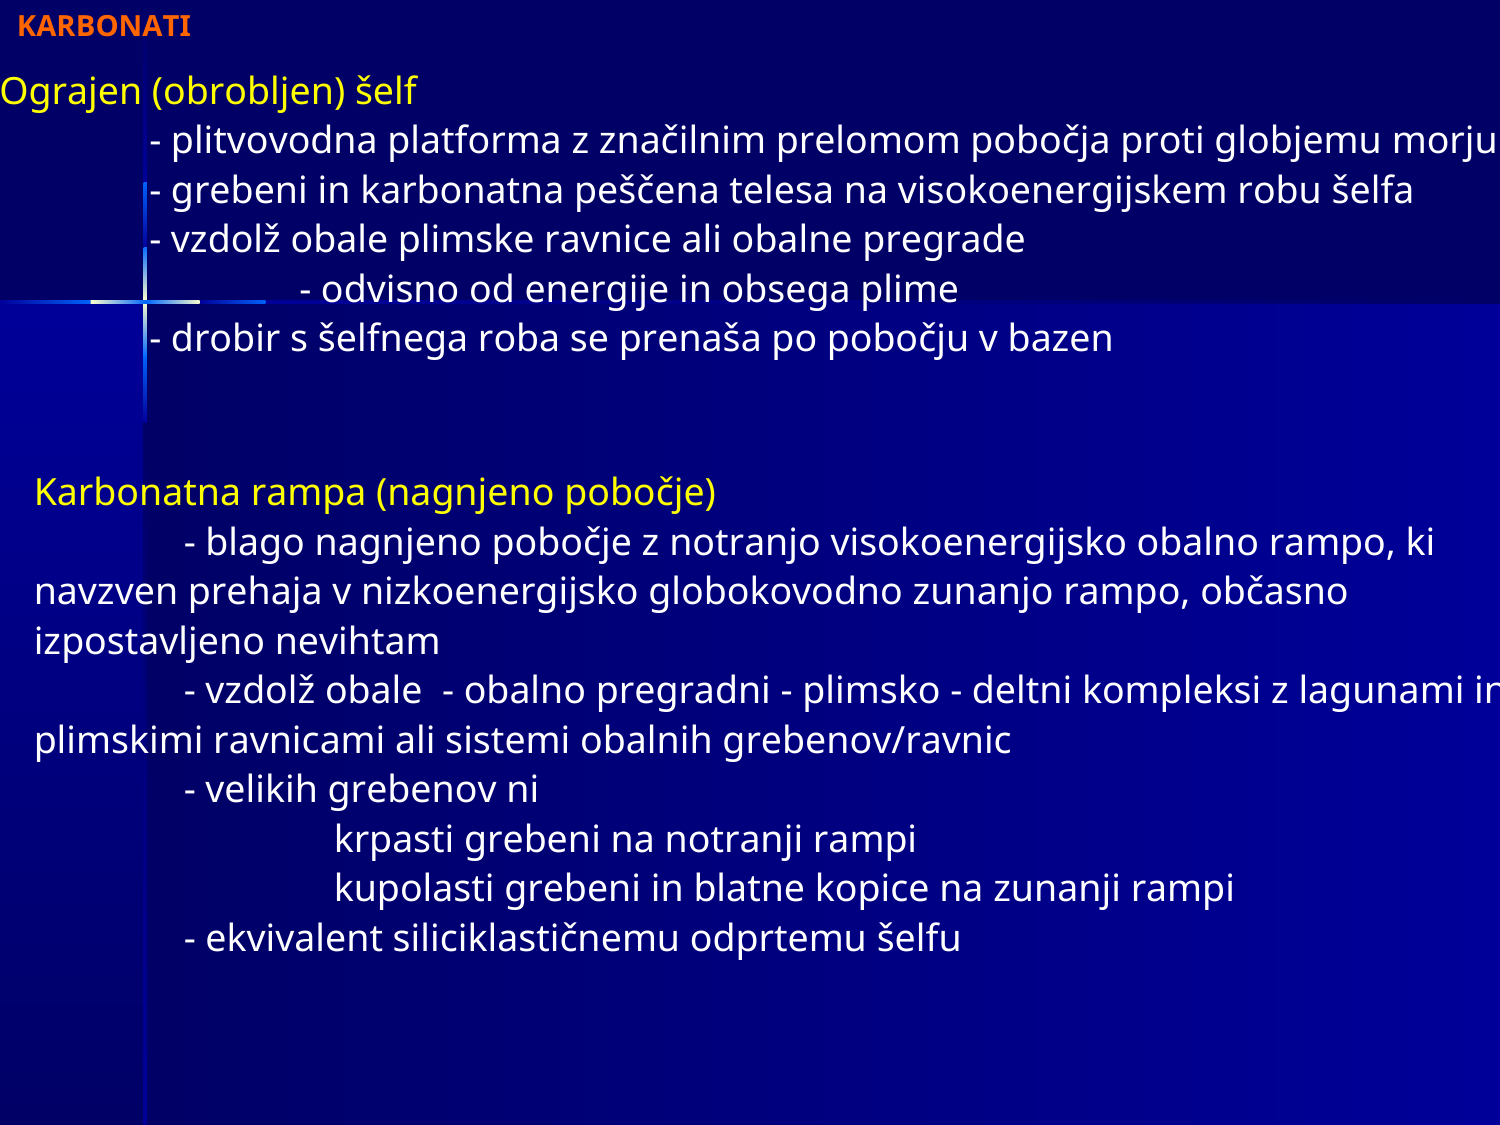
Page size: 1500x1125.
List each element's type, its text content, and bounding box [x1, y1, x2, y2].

text_box Ograjen (obrobljen) šelf - plitvovodna platforma z značilnim prelomom pobočja proti globjemu morju - grebeni in karbonatna peščena telesa na visokoenergijskem robu šelfa - vzdolž obale plimske ravnice ali obalne pregrade - odvisno od energije in obsega plime - drobir s šelfnega roba se prenaša po pobočju v bazen [0, 54, 1500, 368]
text_box KARBONATI [2, 0, 207, 51]
text_box Karbonatna rampa (nagnjeno pobočje) - blago nagnjeno pobočje z notranjo visokoenergijsko obalno rampo, ki navzven prehaja v nizkoenergijsko globokovodno zunanjo rampo, občasno izpostavljeno nevihtam - vzdolž obale - obalno pregradni - plimsko - deltni kompleksi z lagunami in plimskimi ravnicami ali sistemi obalnih grebenov/ravnic - velikih grebenov ni krpasti grebeni na notranji rampi kupolasti grebeni in blatne kopice na zunanji rampi - ekvivalent siliciklastičnemu odprtemu šelfu [18, 456, 1500, 967]
